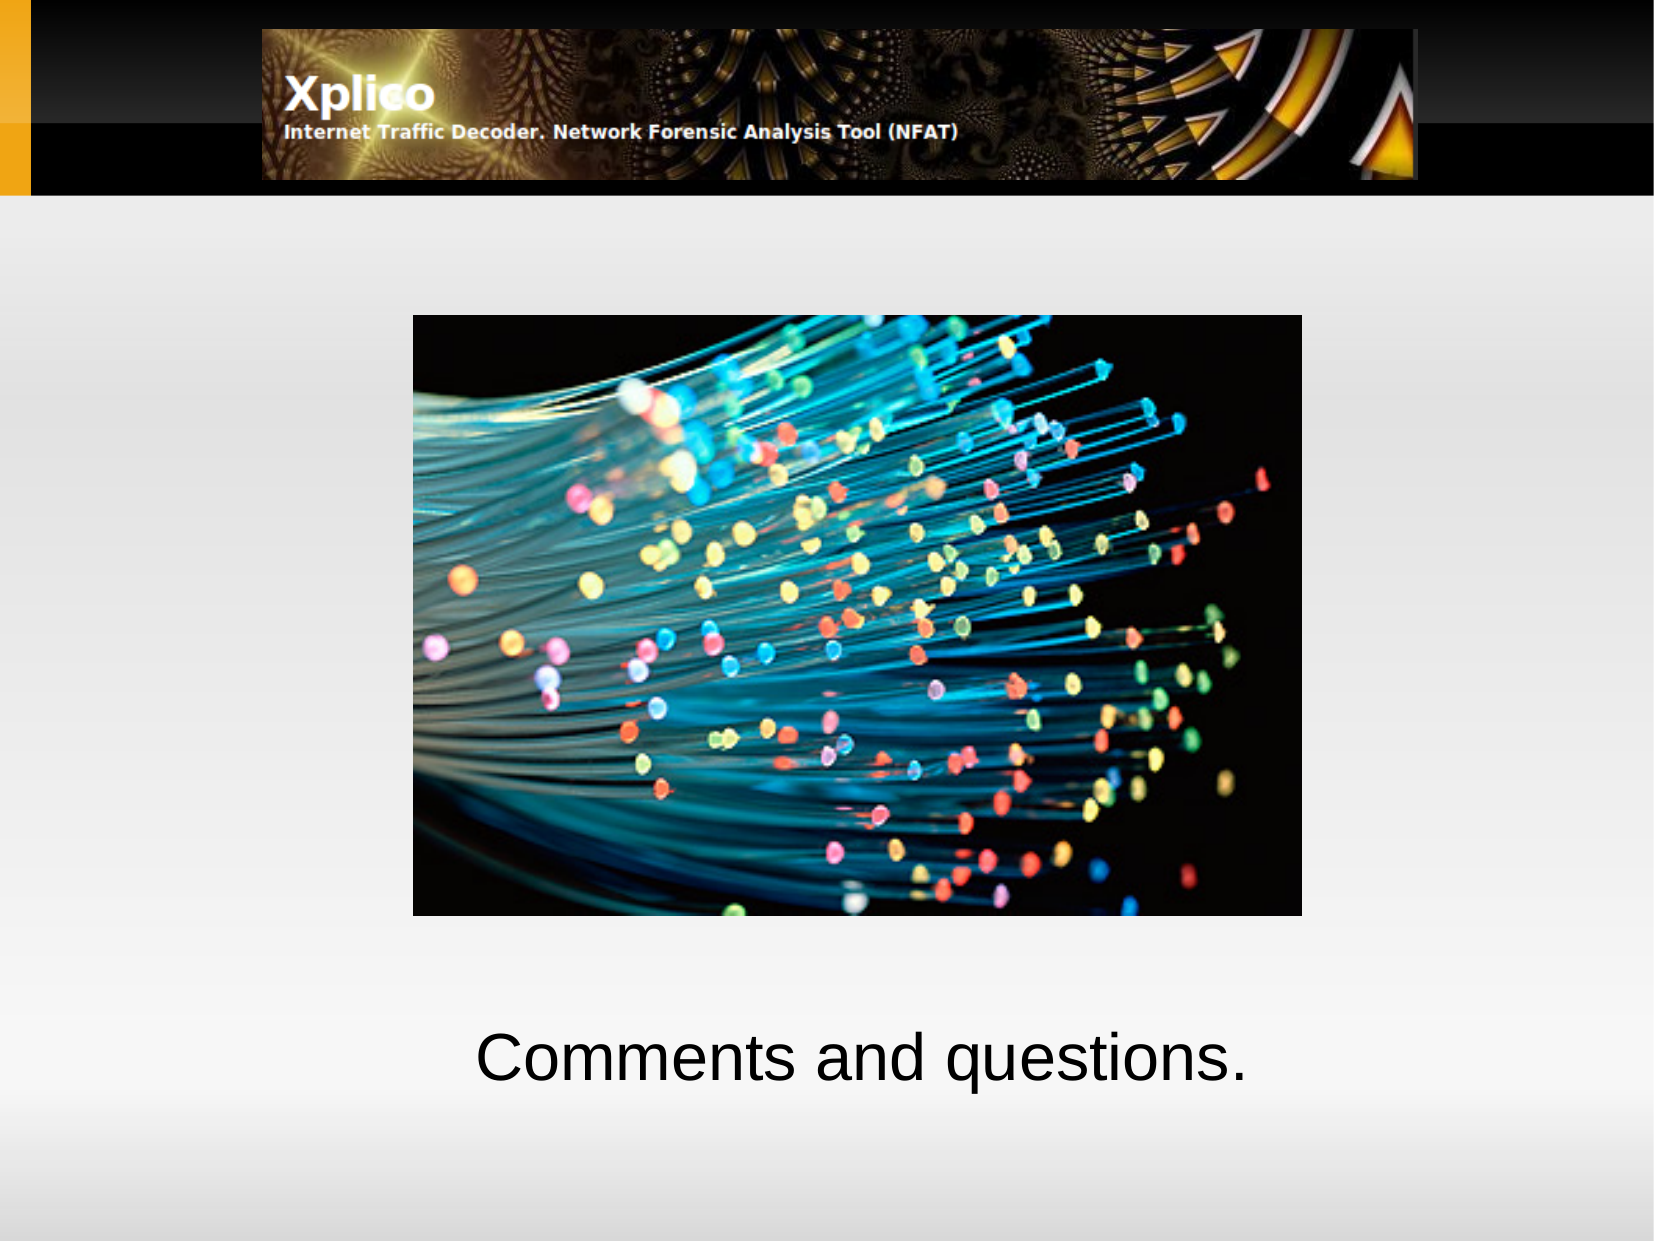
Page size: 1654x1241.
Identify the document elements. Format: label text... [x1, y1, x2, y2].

list Comments and questions. [82, 290, 1571, 1162]
picture [0, 0, 1654, 1241]
